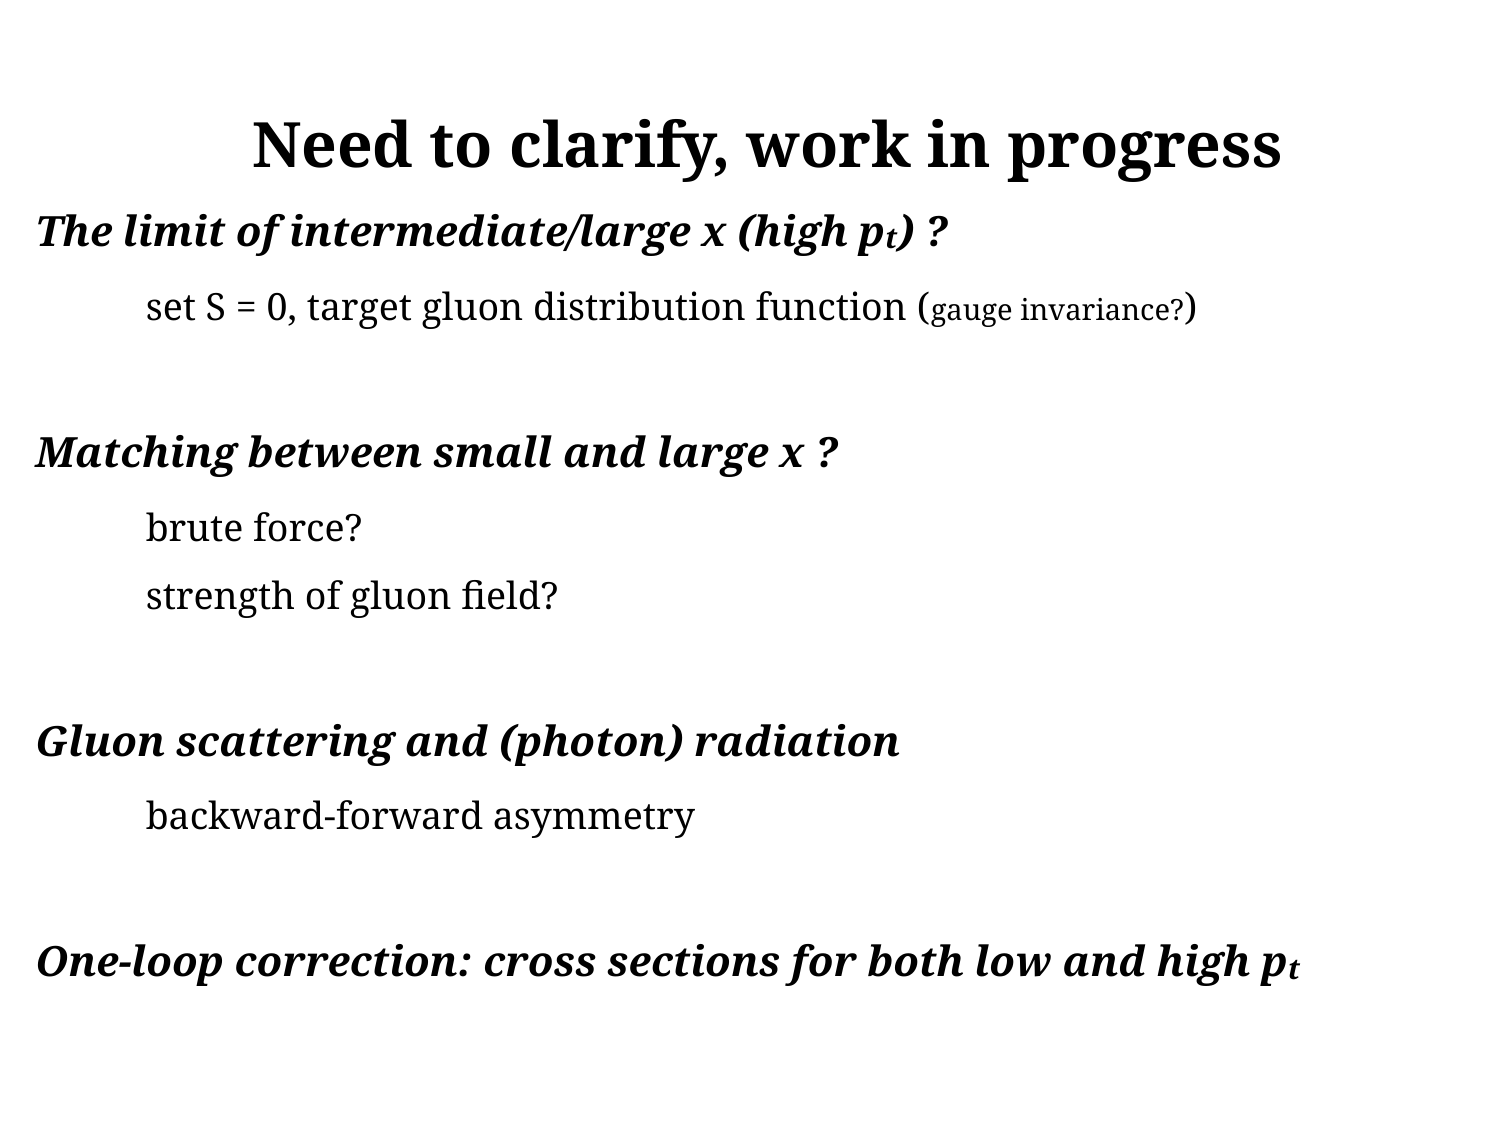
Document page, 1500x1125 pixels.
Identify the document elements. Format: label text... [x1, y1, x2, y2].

text_box The limit of intermediate/large x (high pt) ? set S = 0, target gluon distribution function (gauge invariance?) Matching between small and large x ? brute force? strength of gluon field? Gluon scattering and (photon) radiation backward-forward asymmetry One-loop correction: cross sections for both low and high pt [0, 214, 1500, 1051]
text_box Need to clarify, work in progress [0, 55, 1500, 214]
